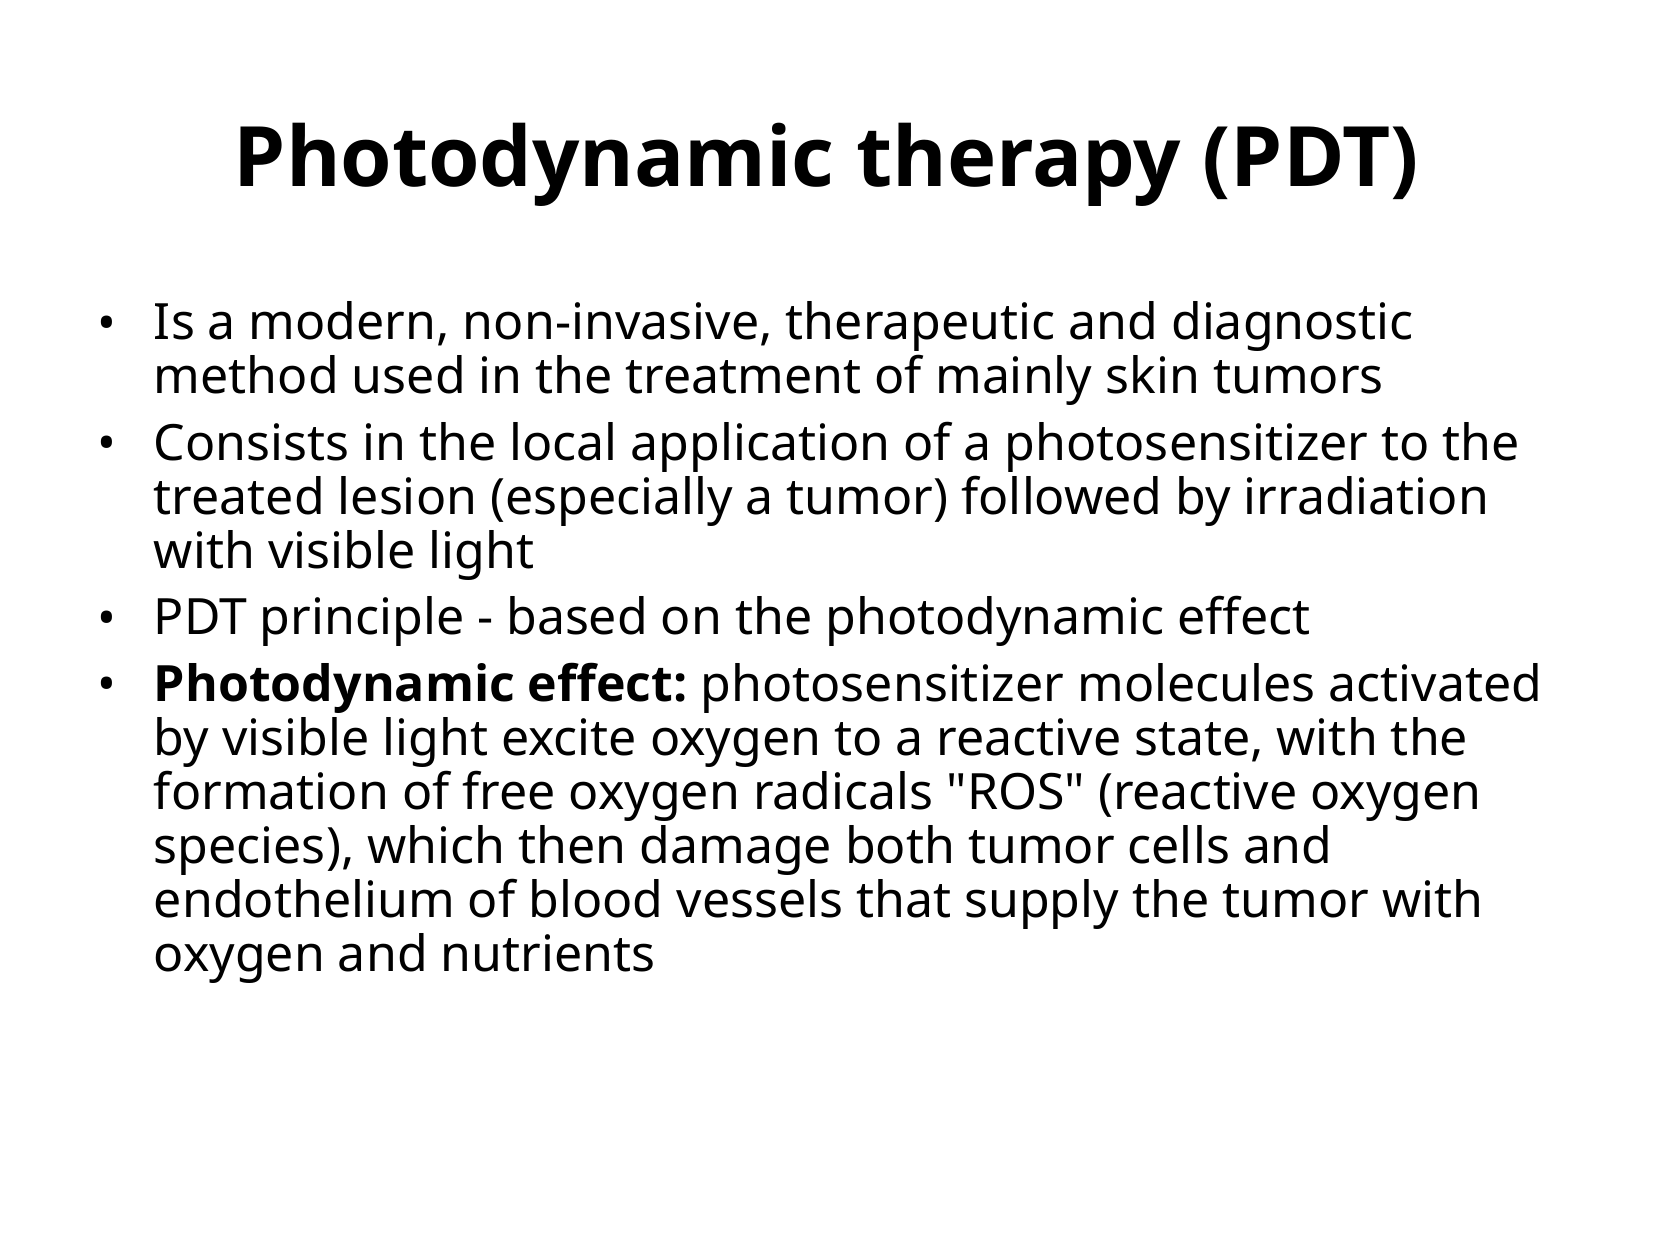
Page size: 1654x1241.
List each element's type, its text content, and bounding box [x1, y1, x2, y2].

title Photodynamic therapy (PDT) [82, 49, 1571, 257]
list Is a modern, non-invasive, therapeutic and diagnostic method used in the treatment of mainly skin tumors Consists in the local application of a photosensitizer to the treated lesion (especially a tumor) followed by irradiation with visible light PDT principle - based on the photodynamic effect Photodynamic effect: photosensitizer molecules activated by visible light excite oxygen to a reactive state, with the formation of free oxygen radicals "ROS" (reactive oxygen species), which then damage both tumor cells and endothelium of blood vessels that supply the tumor with oxygen and nutrients [82, 289, 1571, 1108]
